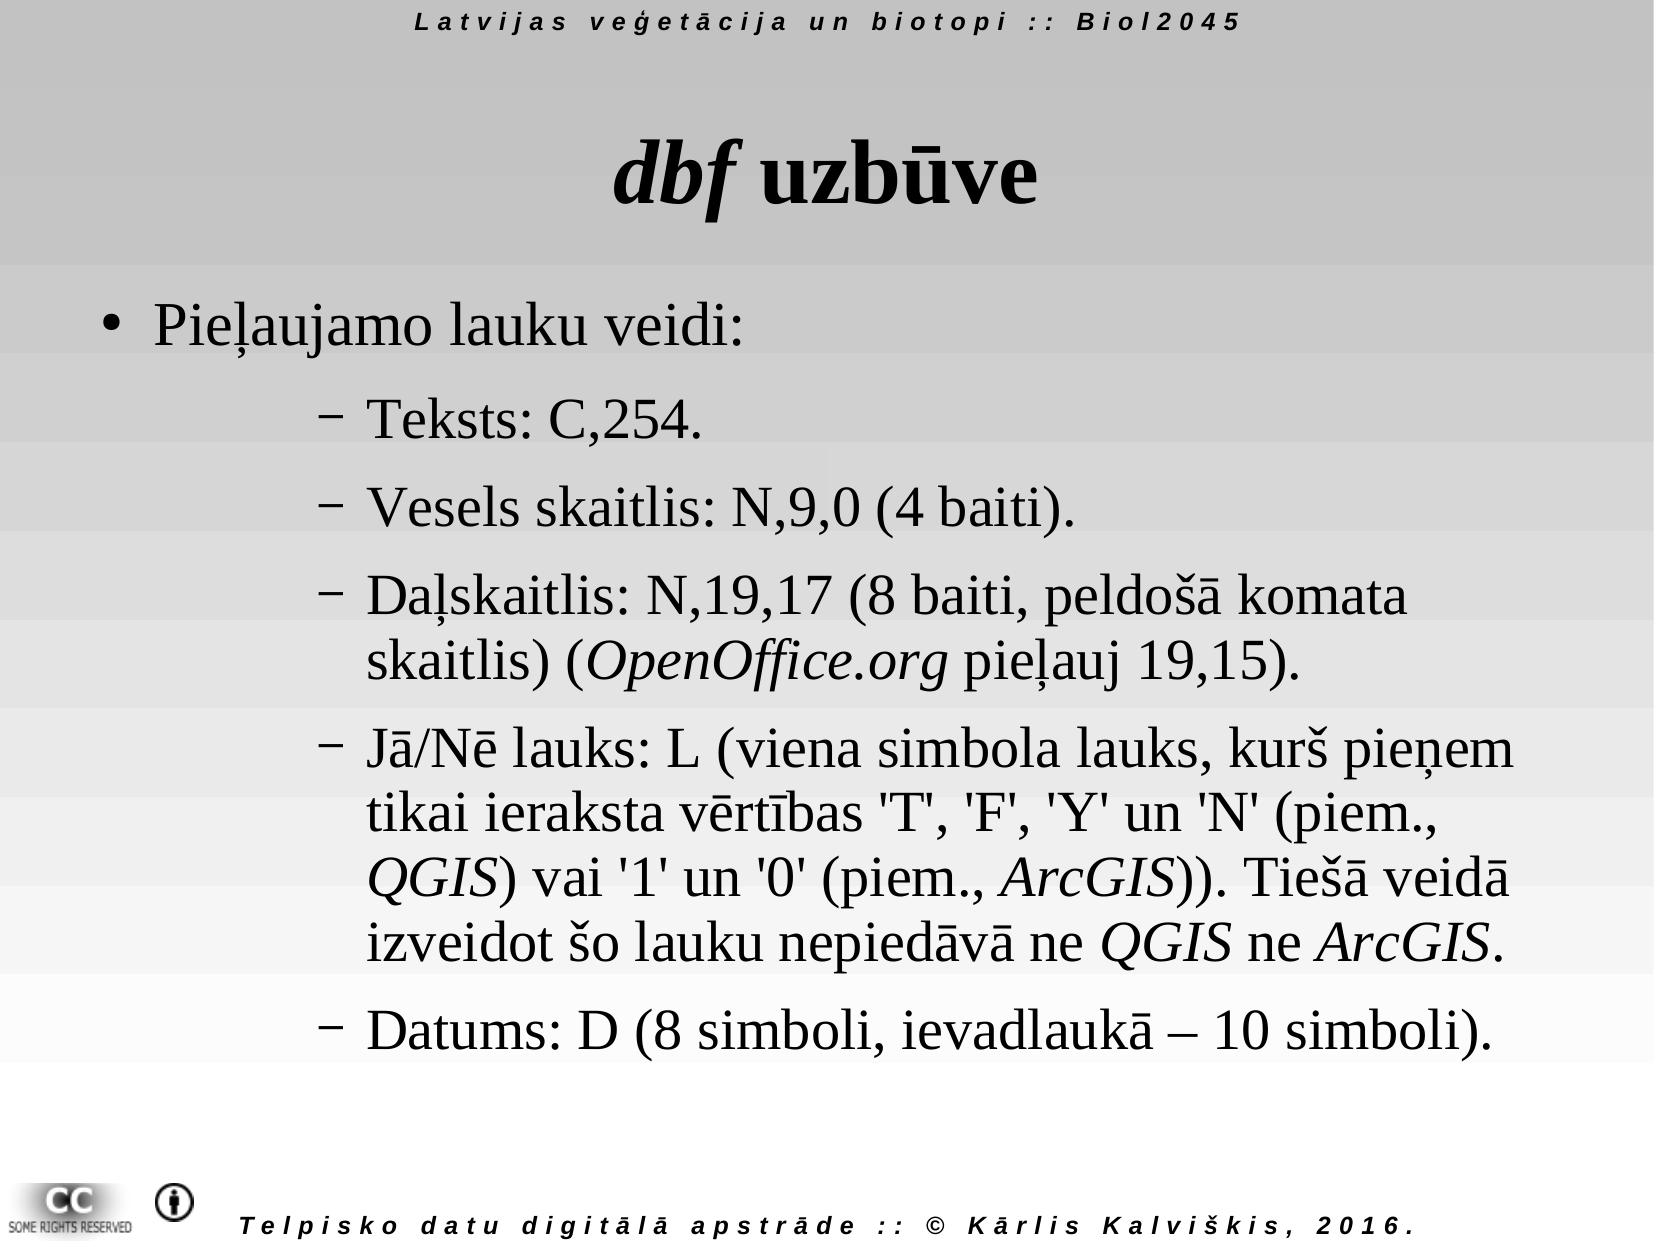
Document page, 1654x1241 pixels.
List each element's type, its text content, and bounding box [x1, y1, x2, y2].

title dbf uzbūve [29, 56, 1625, 289]
picture [0, 0, 1654, 1241]
list Pieļaujamo lauku veidi: Teksts: C,254. Vesels skaitlis: N,9,0 (4 baiti). Daļskaitlis: N,19,17 (8 baiti, peldošā komata skaitlis) (OpenOffice.org pieļauj 19,15). Jā/Nē lauks: L (viena simbola lauks, kurš pieņem tikai ieraksta vērtības 'T', 'F', 'Y' un 'N' (piem., QGIS) vai '1' un '0' (piem., ArcGIS)). Tiešā veidā izveidot šo lauku nepiedāvā ne QGIS ne ArcGIS. Datums: D (8 simboli, ievadlaukā – 10 simboli). [82, 289, 1571, 1098]
